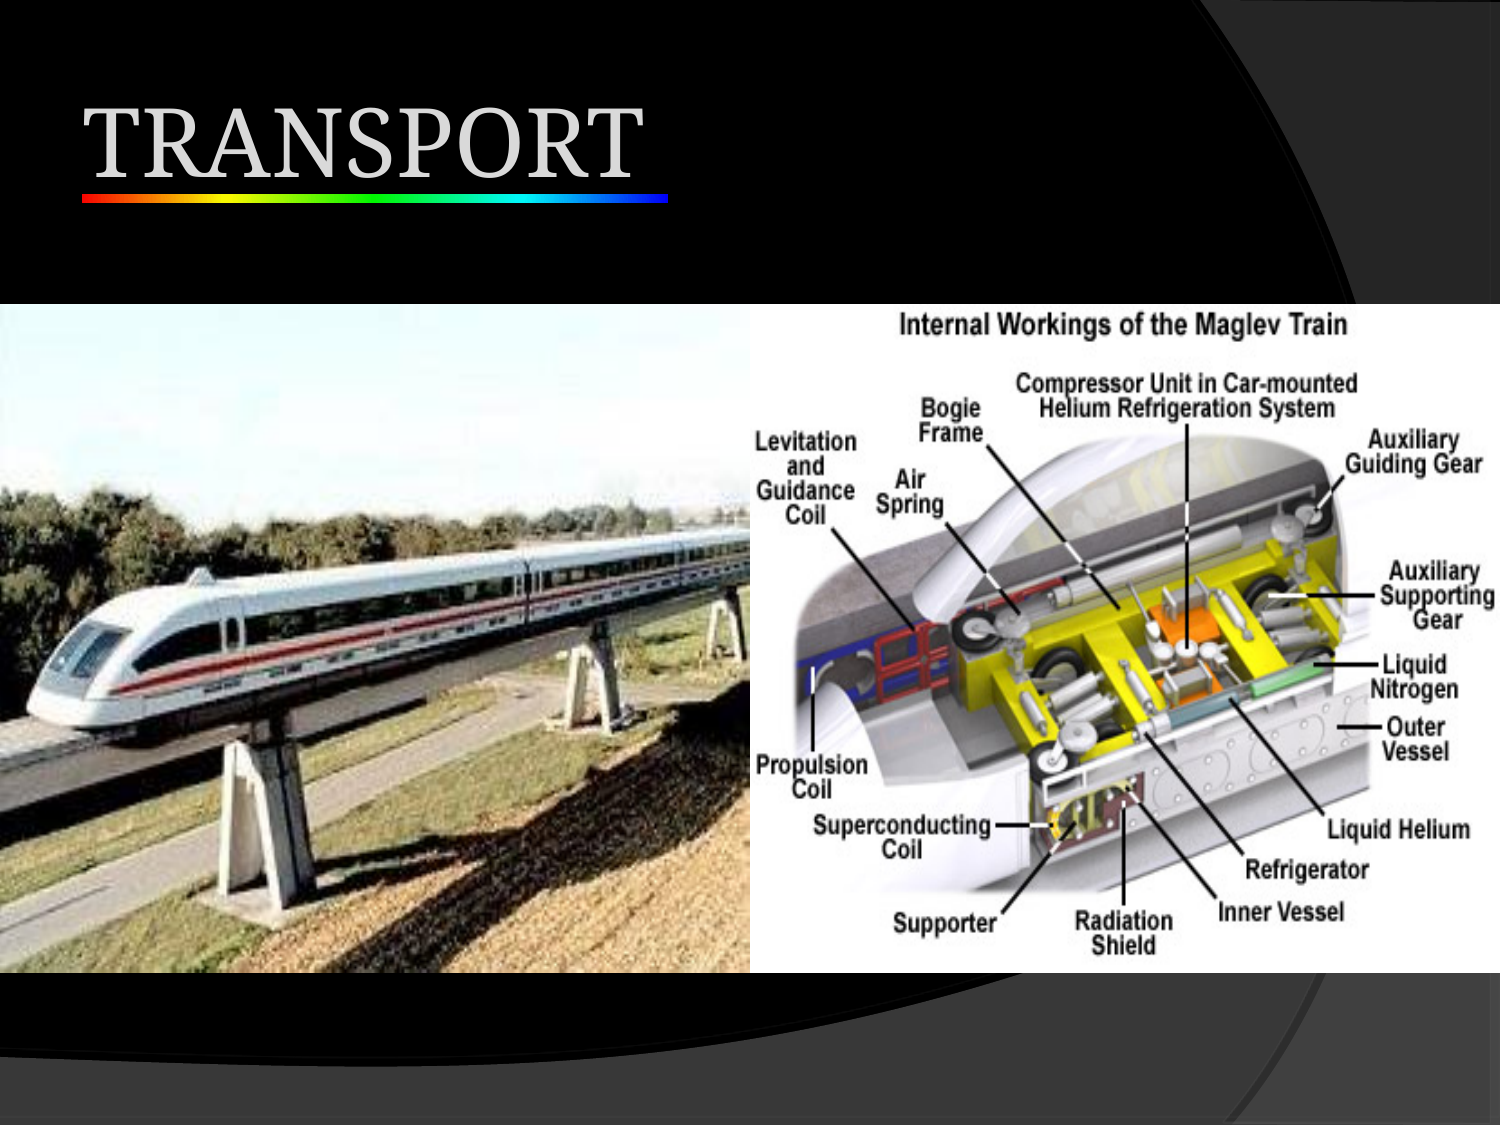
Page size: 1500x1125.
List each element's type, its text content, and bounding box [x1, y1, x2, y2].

title TRANSPORT [75, 45, 1300, 233]
picture [82, 194, 551, 203]
picture [0, 304, 1500, 973]
picture [574, 194, 668, 203]
